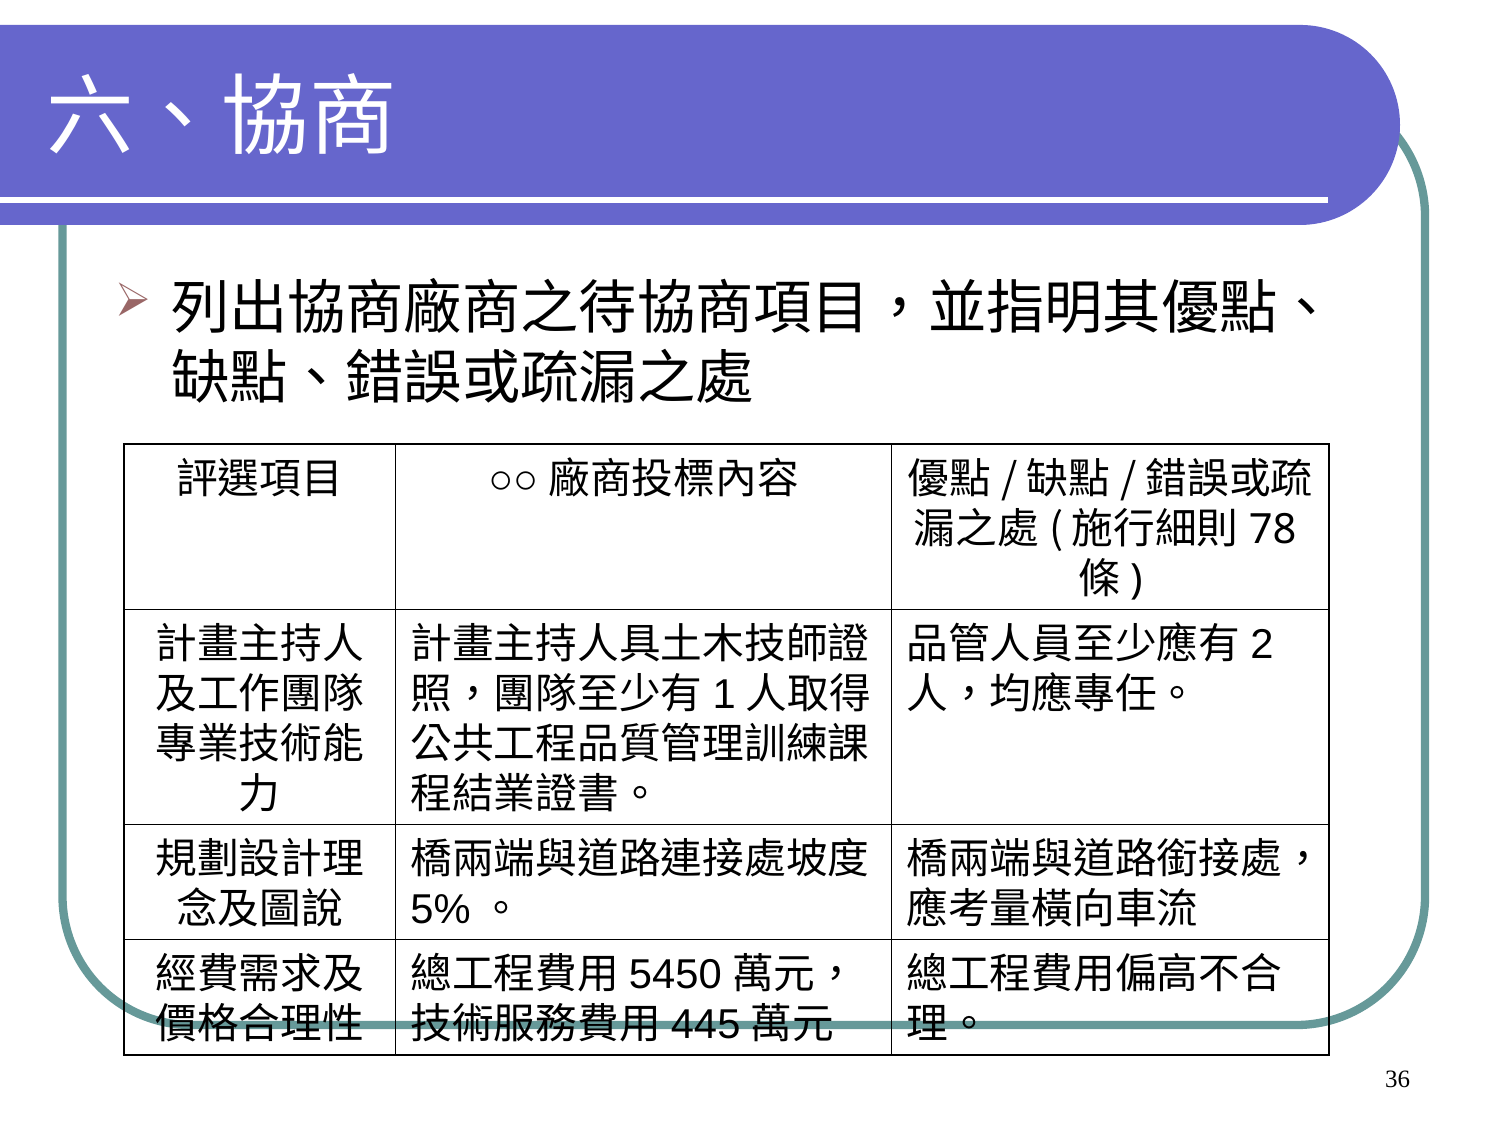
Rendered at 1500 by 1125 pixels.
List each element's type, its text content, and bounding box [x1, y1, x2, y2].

table_cell 橋兩端與道路銜接處，應考量橫向車流 [892, 825, 1328, 939]
list 列出協商廠商之待協商項目，並指明其優點、缺點、錯誤或疏漏之處 [99, 262, 1317, 1047]
table_header ○○廠商投標內容 [396, 445, 891, 609]
table_cell 計畫主持人及工作團隊專業技術能力 [125, 610, 395, 824]
table_cell 總工程費用5450萬元，技術服務費用445萬元 [396, 940, 891, 1054]
title 六、協商 [31, 37, 1347, 188]
table_header 優點/缺點/錯誤或疏漏之處(施行細則78條) [892, 445, 1328, 609]
text_box <編號> [1074, 1025, 1426, 1101]
table_cell 品管人員至少應有2人，均應專任。 [892, 610, 1328, 824]
table_cell 總工程費用偏高不合理。 [892, 940, 1328, 1054]
table_cell 經費需求及價格合理性 [125, 940, 395, 1054]
table_cell 計畫主持人具土木技師證照，團隊至少有1人取得公共工程品質管理訓練課程結業證書。 [396, 610, 891, 824]
table_cell 橋兩端與道路連接處坡度5%。 [396, 825, 891, 939]
table_cell 規劃設計理念及圖說 [125, 825, 395, 939]
table_header 評選項目 [125, 445, 395, 609]
